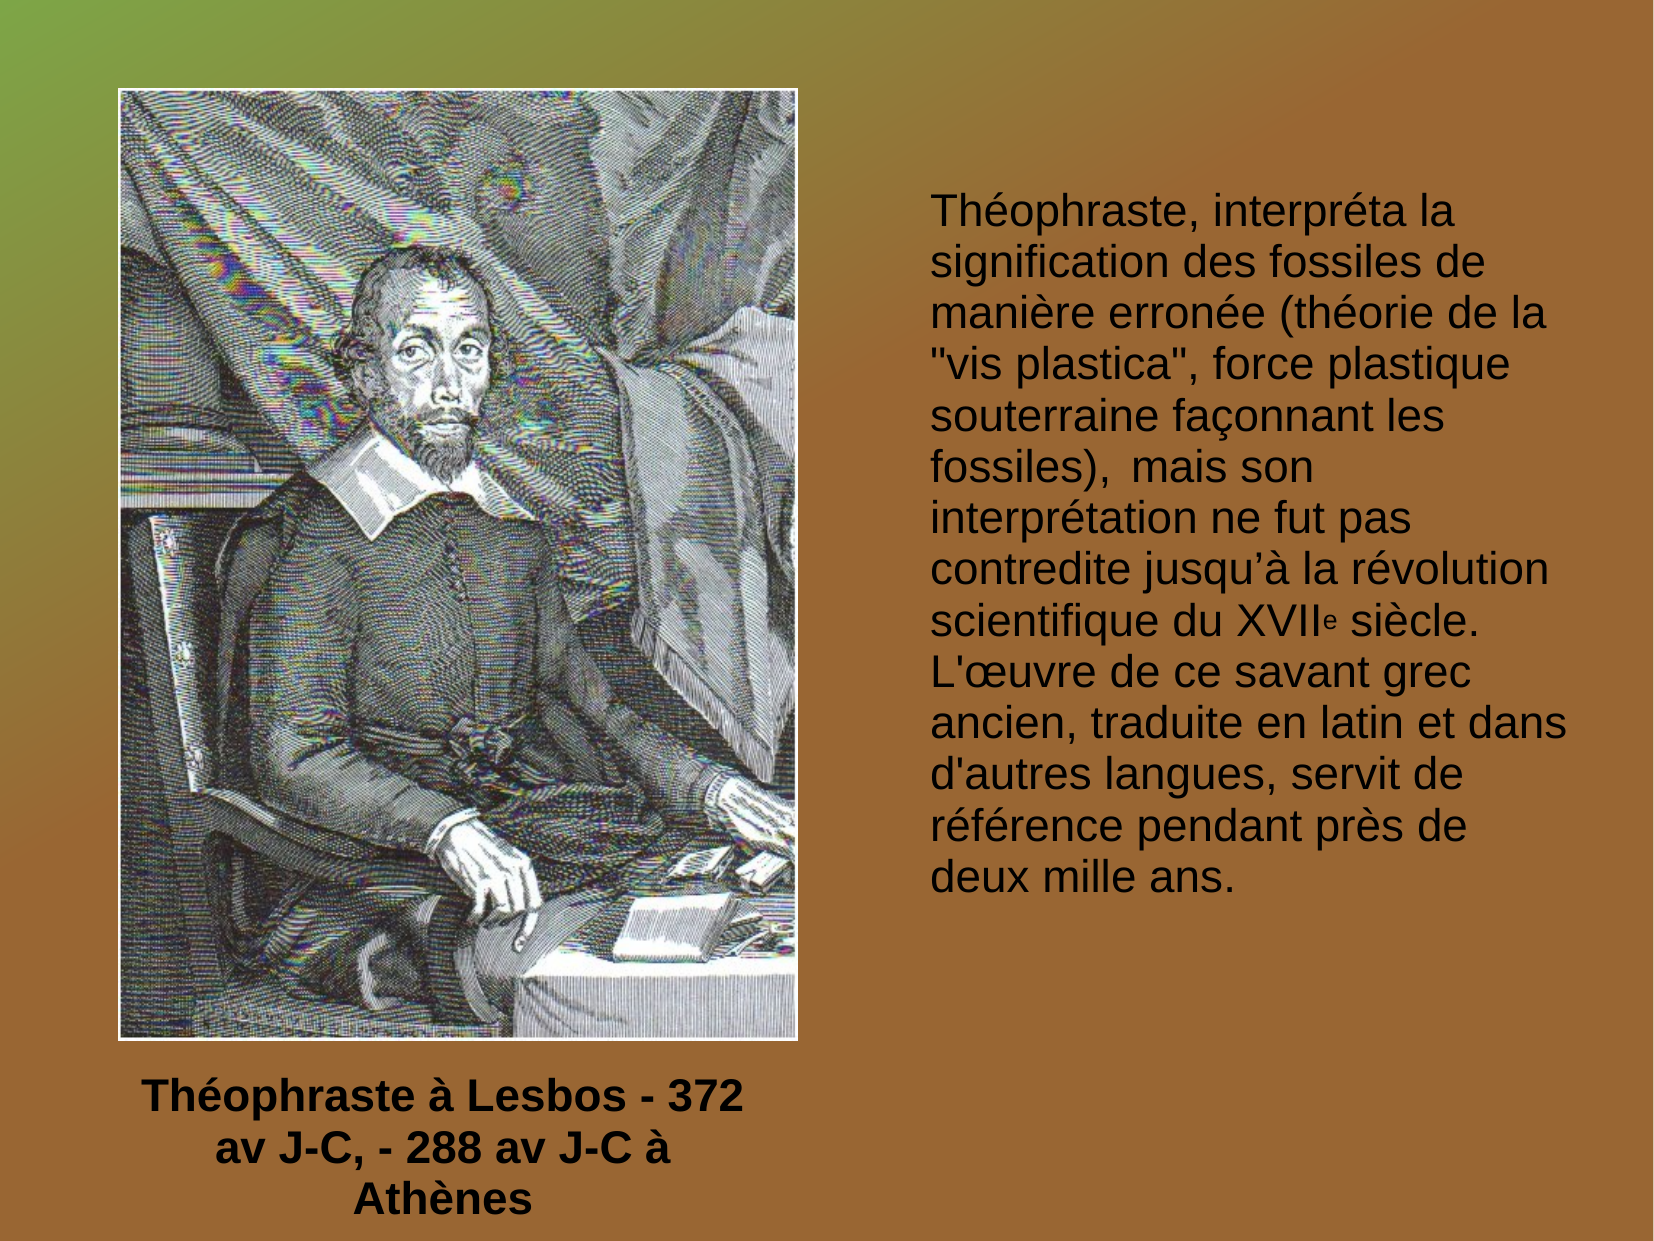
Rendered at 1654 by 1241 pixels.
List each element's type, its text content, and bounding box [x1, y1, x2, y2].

picture [118, 88, 798, 1041]
text_box Théophraste, interpréta la signification des fossiles de manière erronée (théorie de la "vis plastica", force plastique souterraine façonnant les fossiles), mais son interprétation ne fut pas contredite jusqu’à la révolution scientifique du XVIIe siècle. L'œuvre de ce savant grec ancien, traduite en latin et dans d'autres langues, servit de référence pendant près de deux mille ans. [915, 177, 1595, 907]
text_box Théophraste à Lesbos - 372 av J-C, - 288 av J-C à Athènes [118, 1062, 768, 1235]
